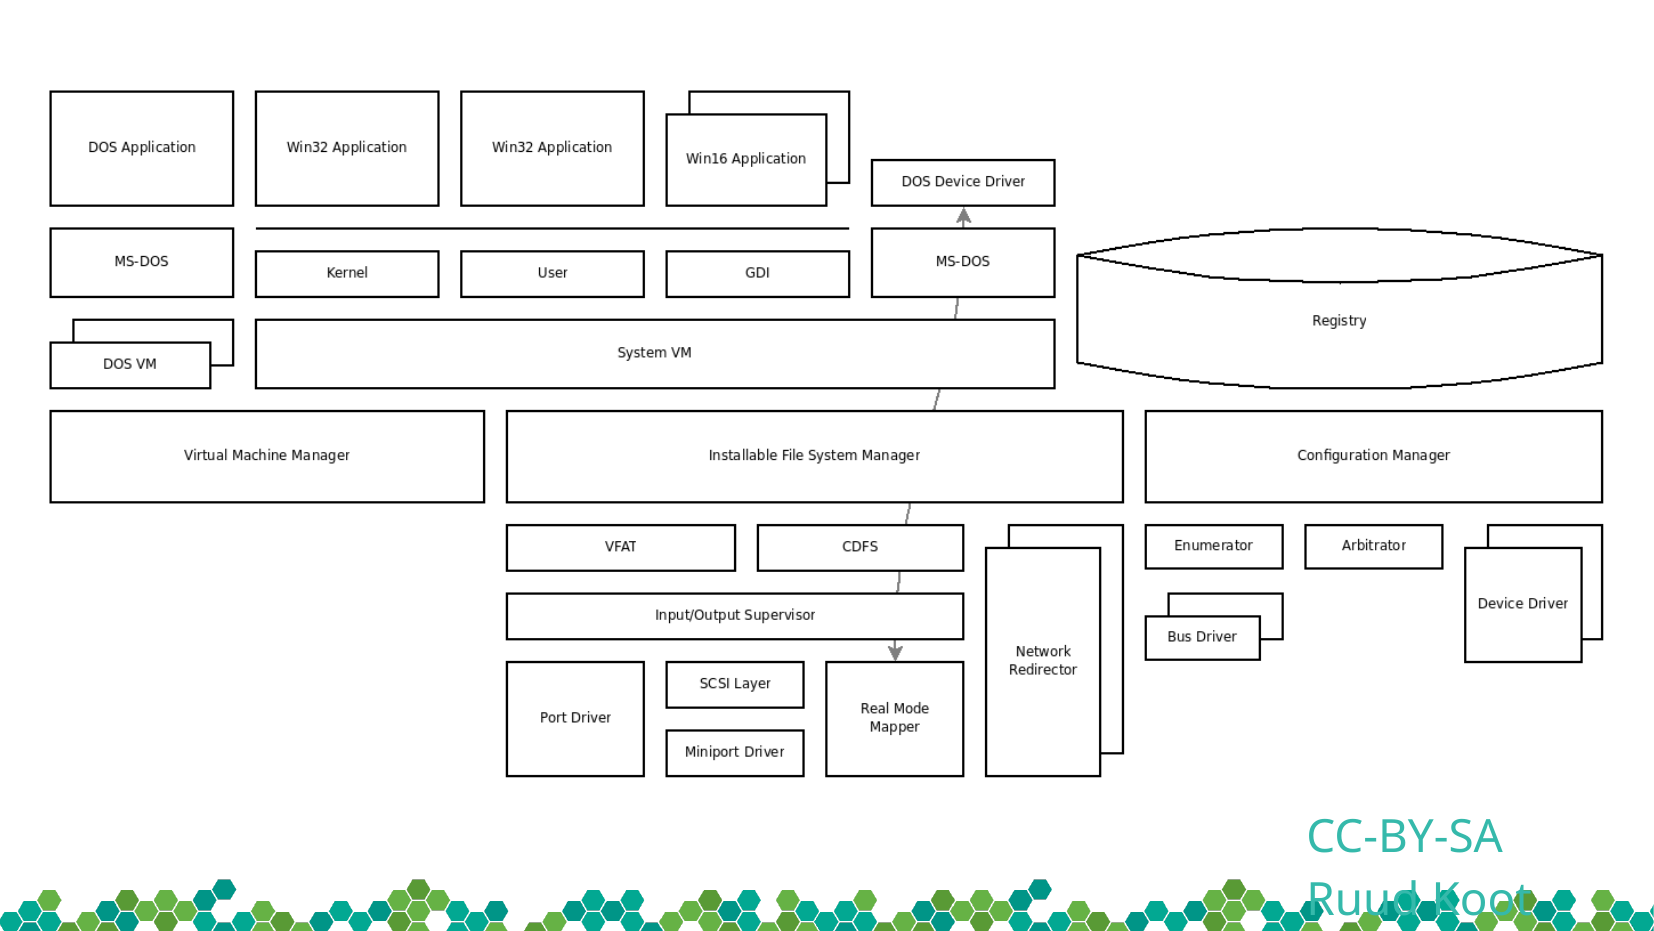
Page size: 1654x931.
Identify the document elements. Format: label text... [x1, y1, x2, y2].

picture [29, 70, 1625, 799]
picture [0, 871, 1654, 931]
text_box CC-BY-SA Ruud Koot [1291, 796, 1627, 874]
